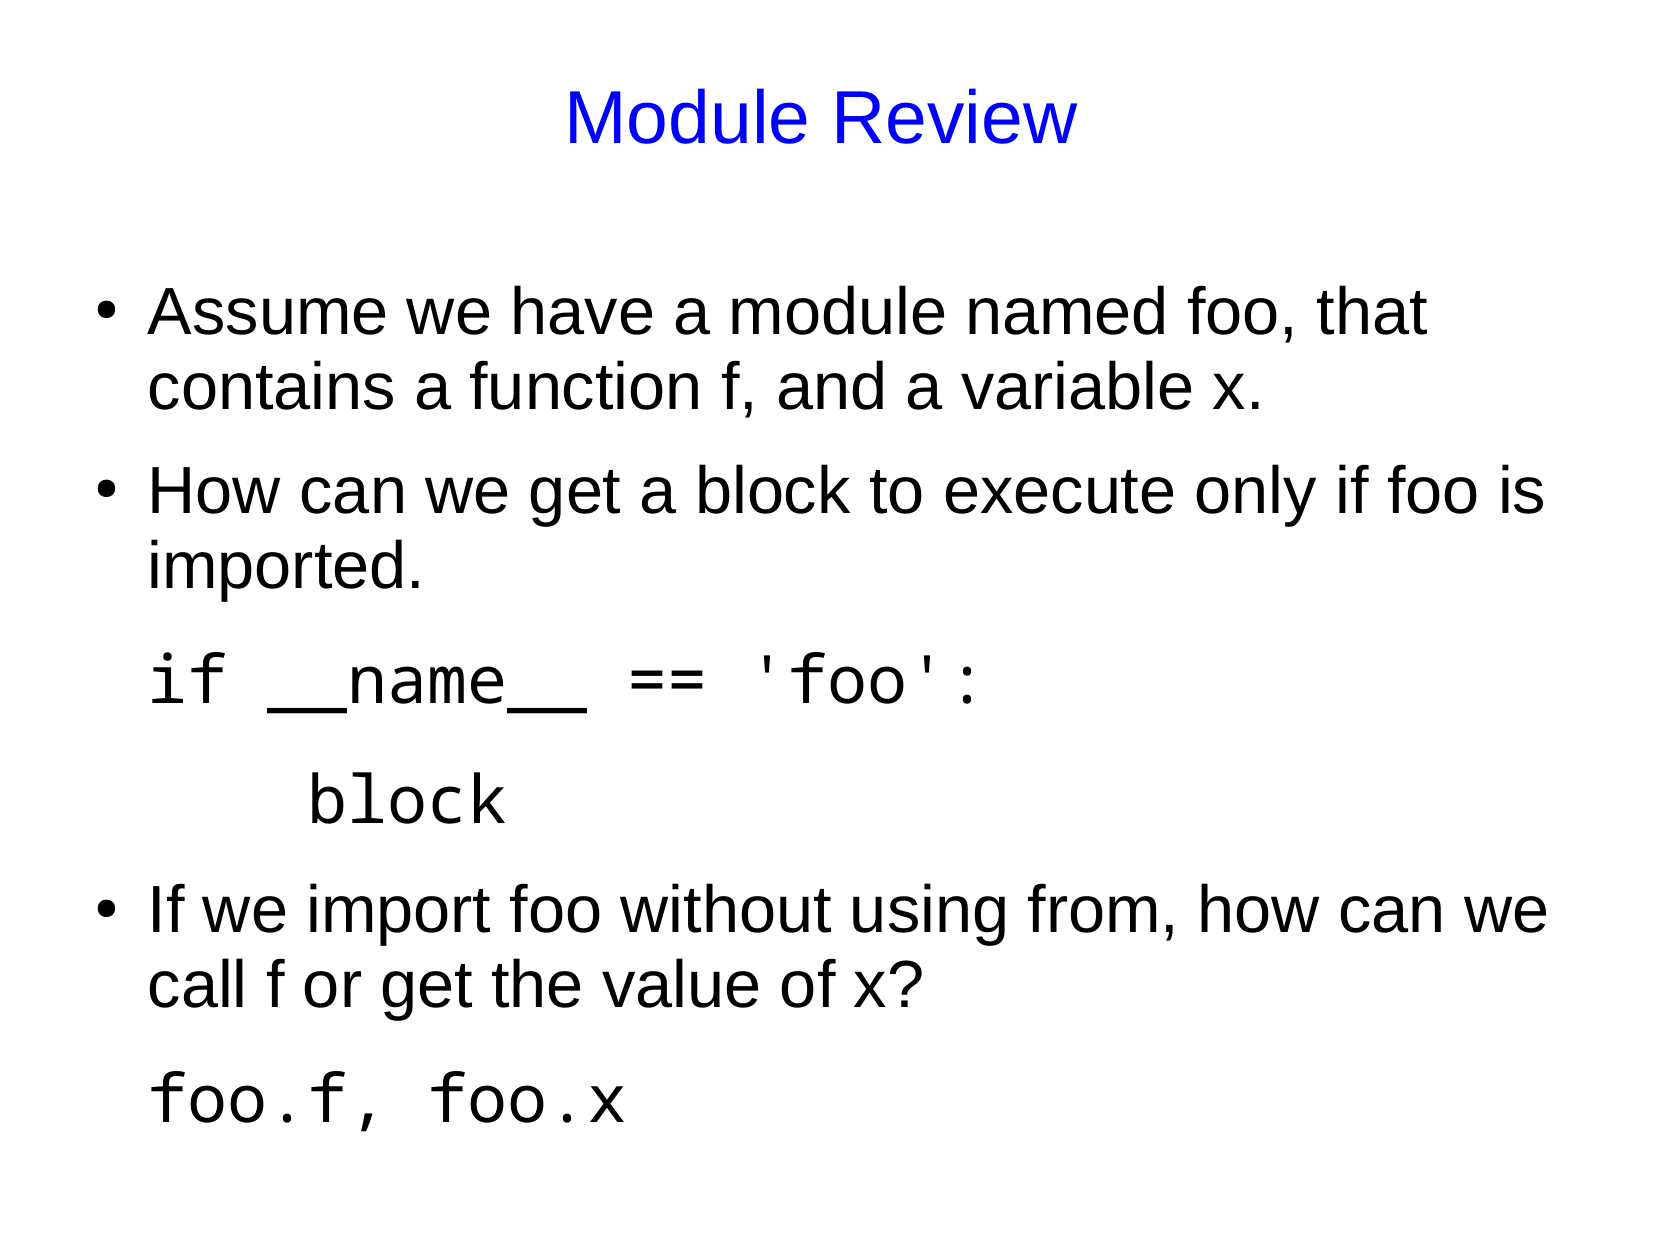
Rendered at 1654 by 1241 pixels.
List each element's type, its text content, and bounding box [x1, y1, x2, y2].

title Module Review [76, 58, 1565, 178]
list Assume we have a module named foo, that contains a function f, and a variable x. How can we get a block to execute only if foo is imported. if __name__ == 'foo': block If we import foo without using from, how can we call f or get the value of x? foo.f, foo.x [76, 274, 1565, 1093]
